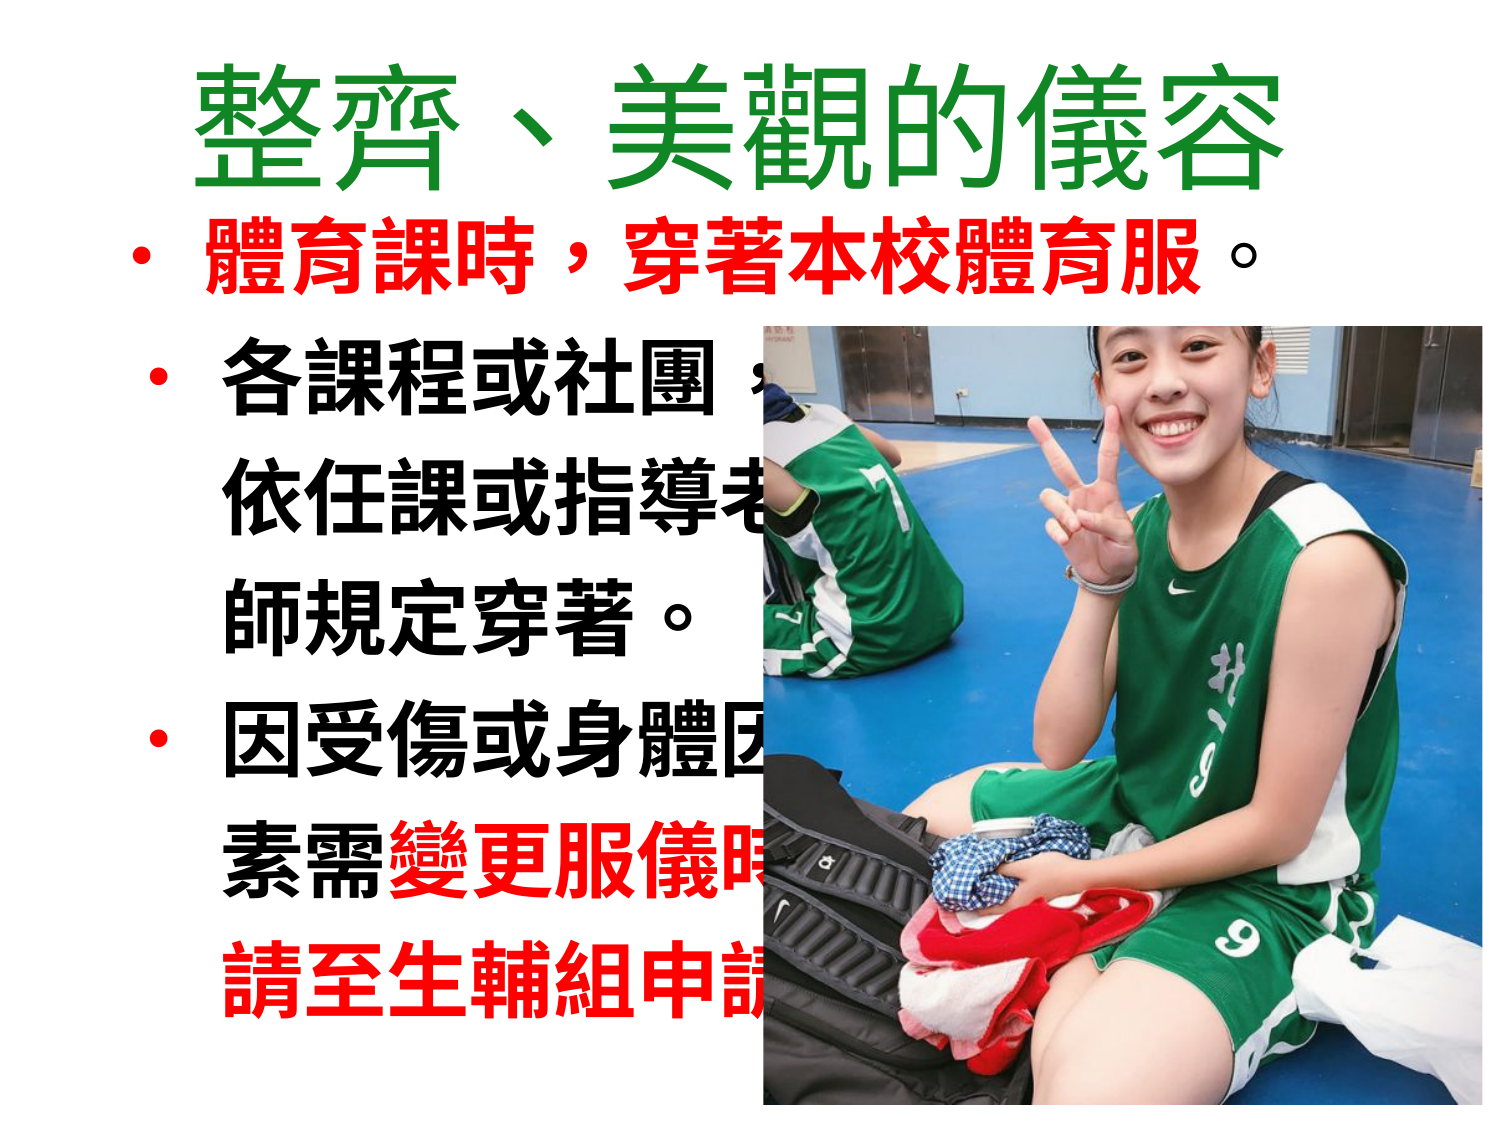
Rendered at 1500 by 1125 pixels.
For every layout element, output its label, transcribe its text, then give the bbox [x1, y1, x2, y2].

picture [763, 326, 1483, 1105]
list ‧體育課時，穿著本校體育服。 ‧各課程或社團， 依任課或指導老 師規定穿著。 ‧因受傷或身體因 素需變更服儀時 請至生輔組申請。 [29, 196, 1426, 1106]
text_box 整齊、美觀的儀容 [64, 31, 1415, 219]
